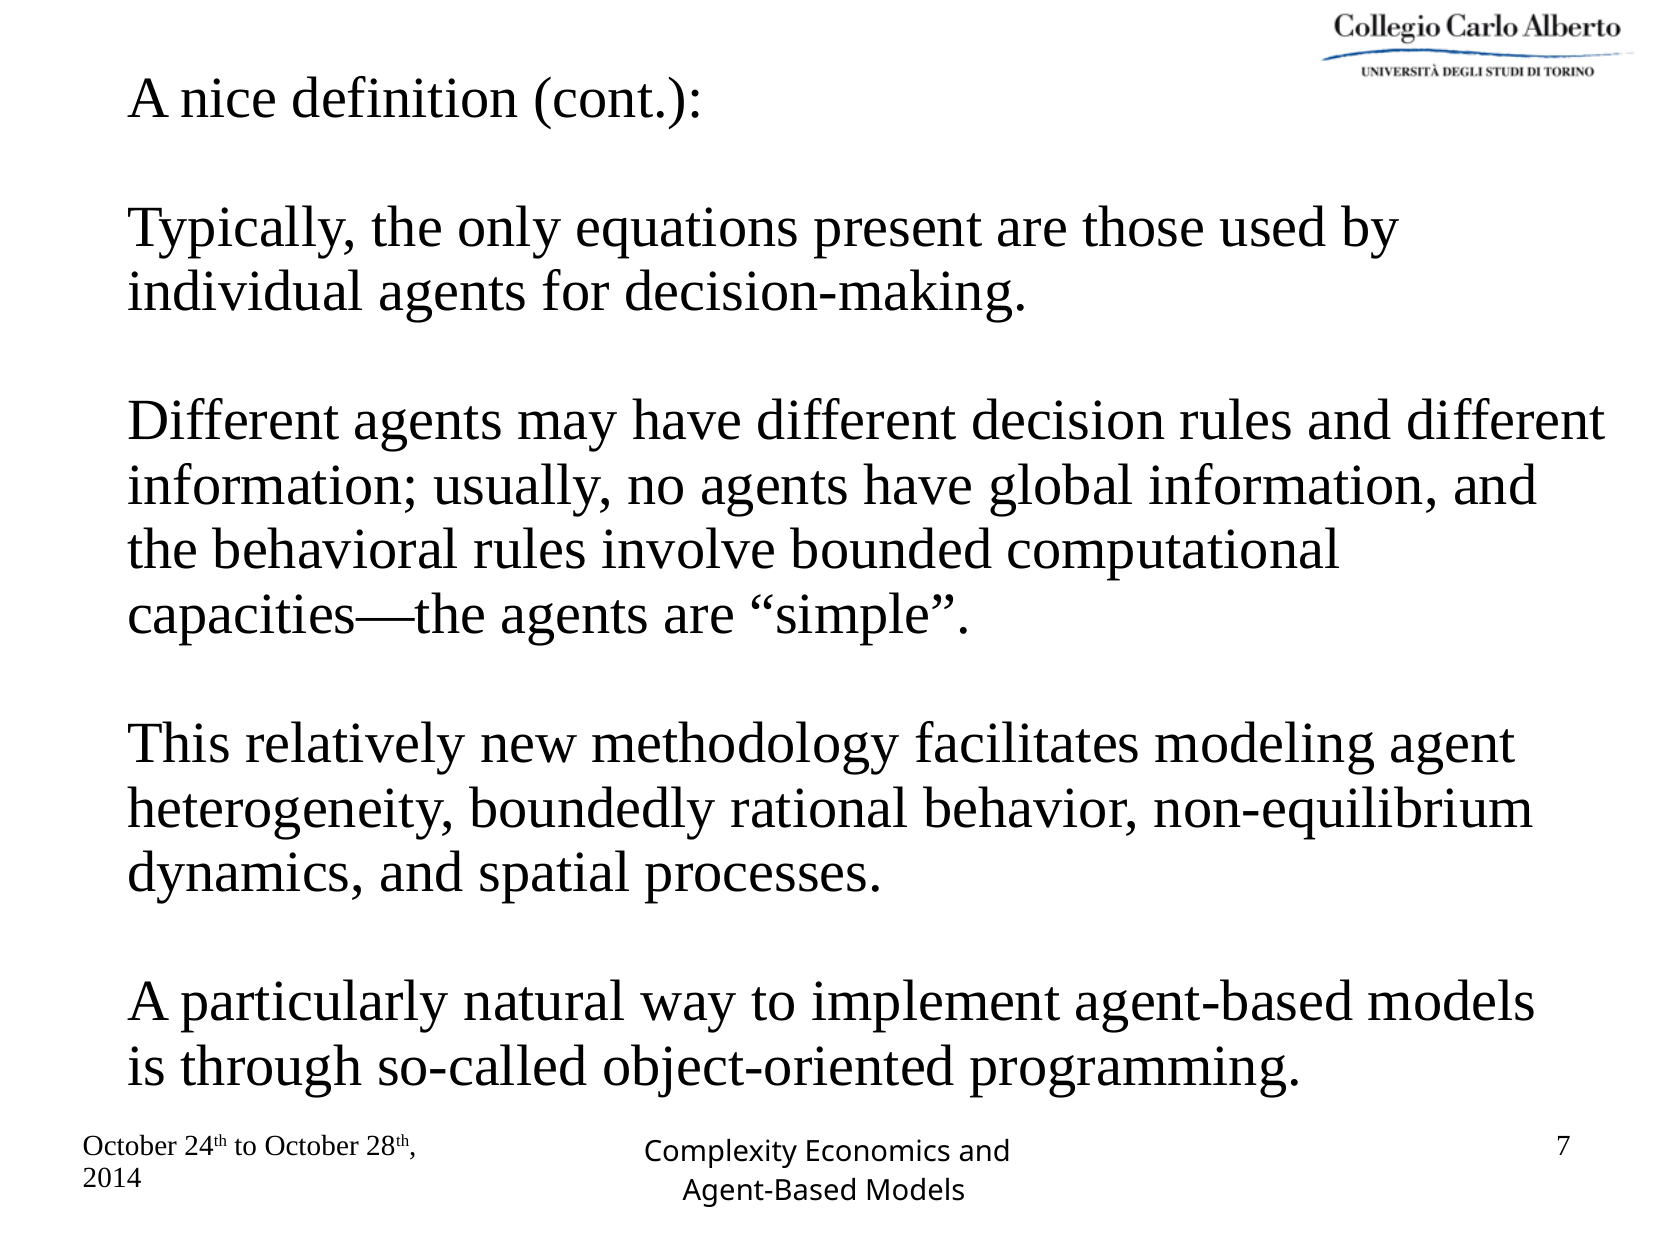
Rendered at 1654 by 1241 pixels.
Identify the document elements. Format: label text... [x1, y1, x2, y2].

text_box A nice definition (cont.): Typically, the only equations present are those used by individual agents for decision-making. Different agents may have different decision rules and different information; usually, no agents have global information, and the behavioral rules involve bounded computational capacities—the agents are “simple”. This relatively new methodology facilitates modeling agent heterogeneity, boundedly rational behavior, non-equilibrium dynamics, and spatial processes. A particularly natural way to implement agent-based models is through so-called object-oriented programming. [112, 57, 1641, 1106]
picture [1312, 0, 1645, 92]
